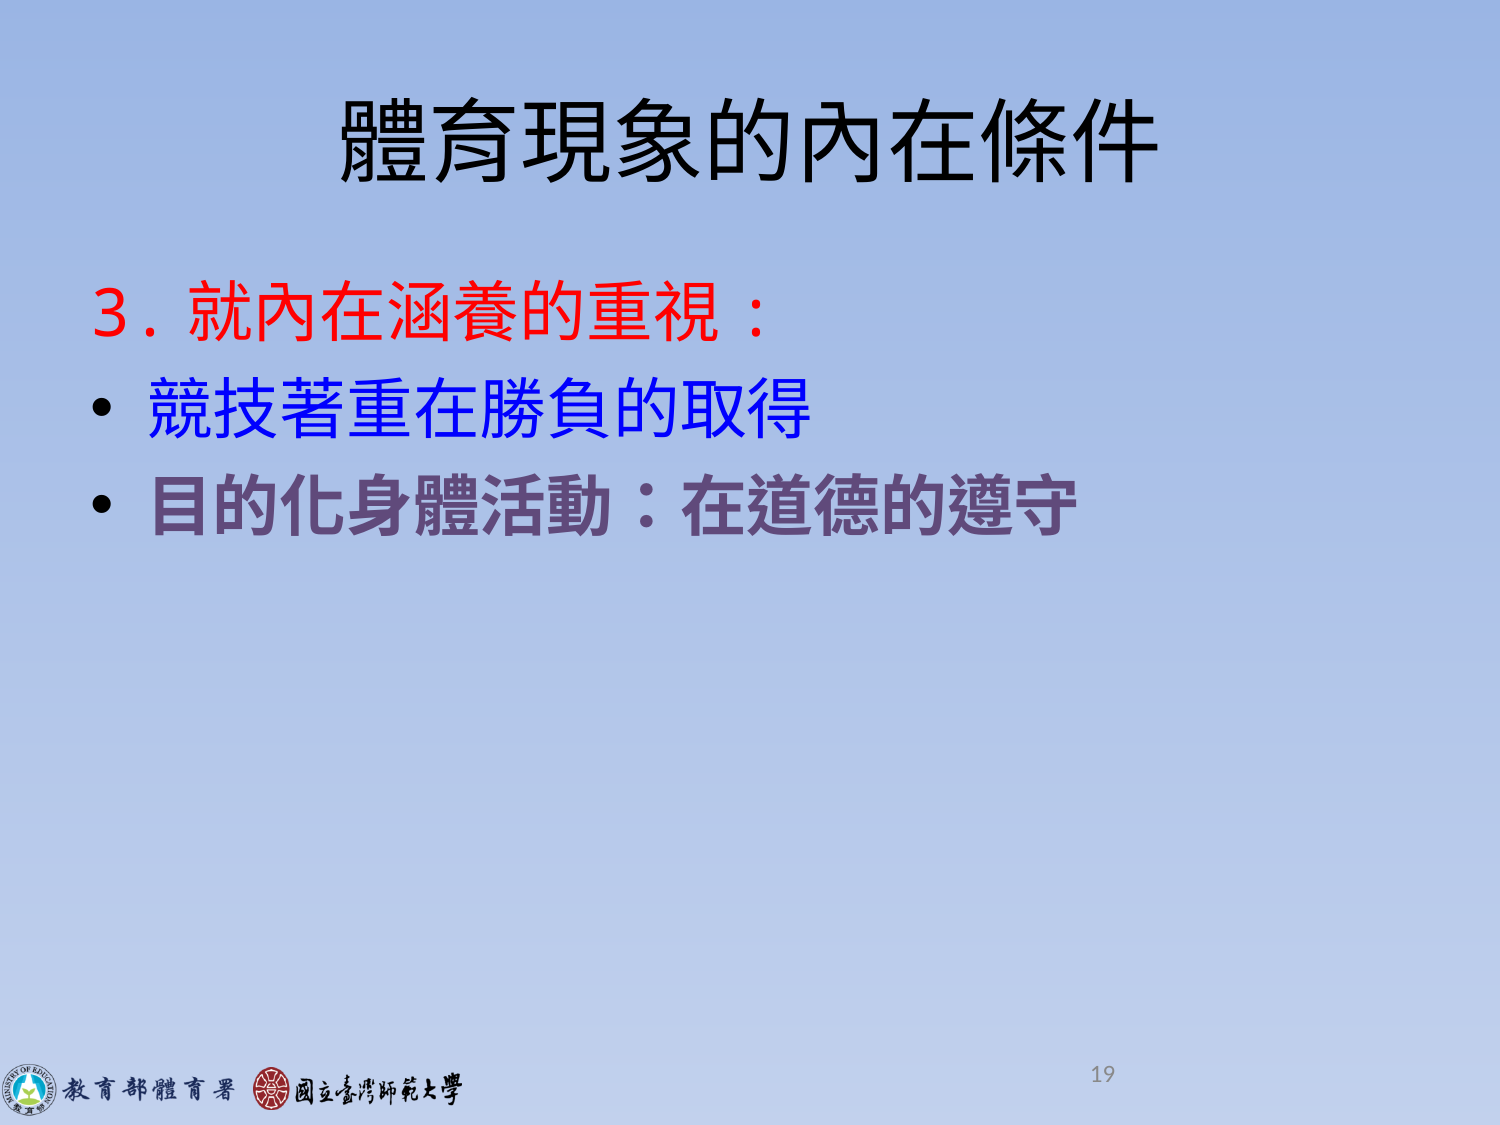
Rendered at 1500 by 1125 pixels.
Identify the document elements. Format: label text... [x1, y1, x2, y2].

title 體育現象的內在條件 [75, 45, 1426, 233]
list 3.就內在涵養的重視: 競技著重在勝負的取得 目的化身體活動：在道德的遵守 [75, 262, 1426, 1005]
text_box [1074, 1042, 1426, 1103]
